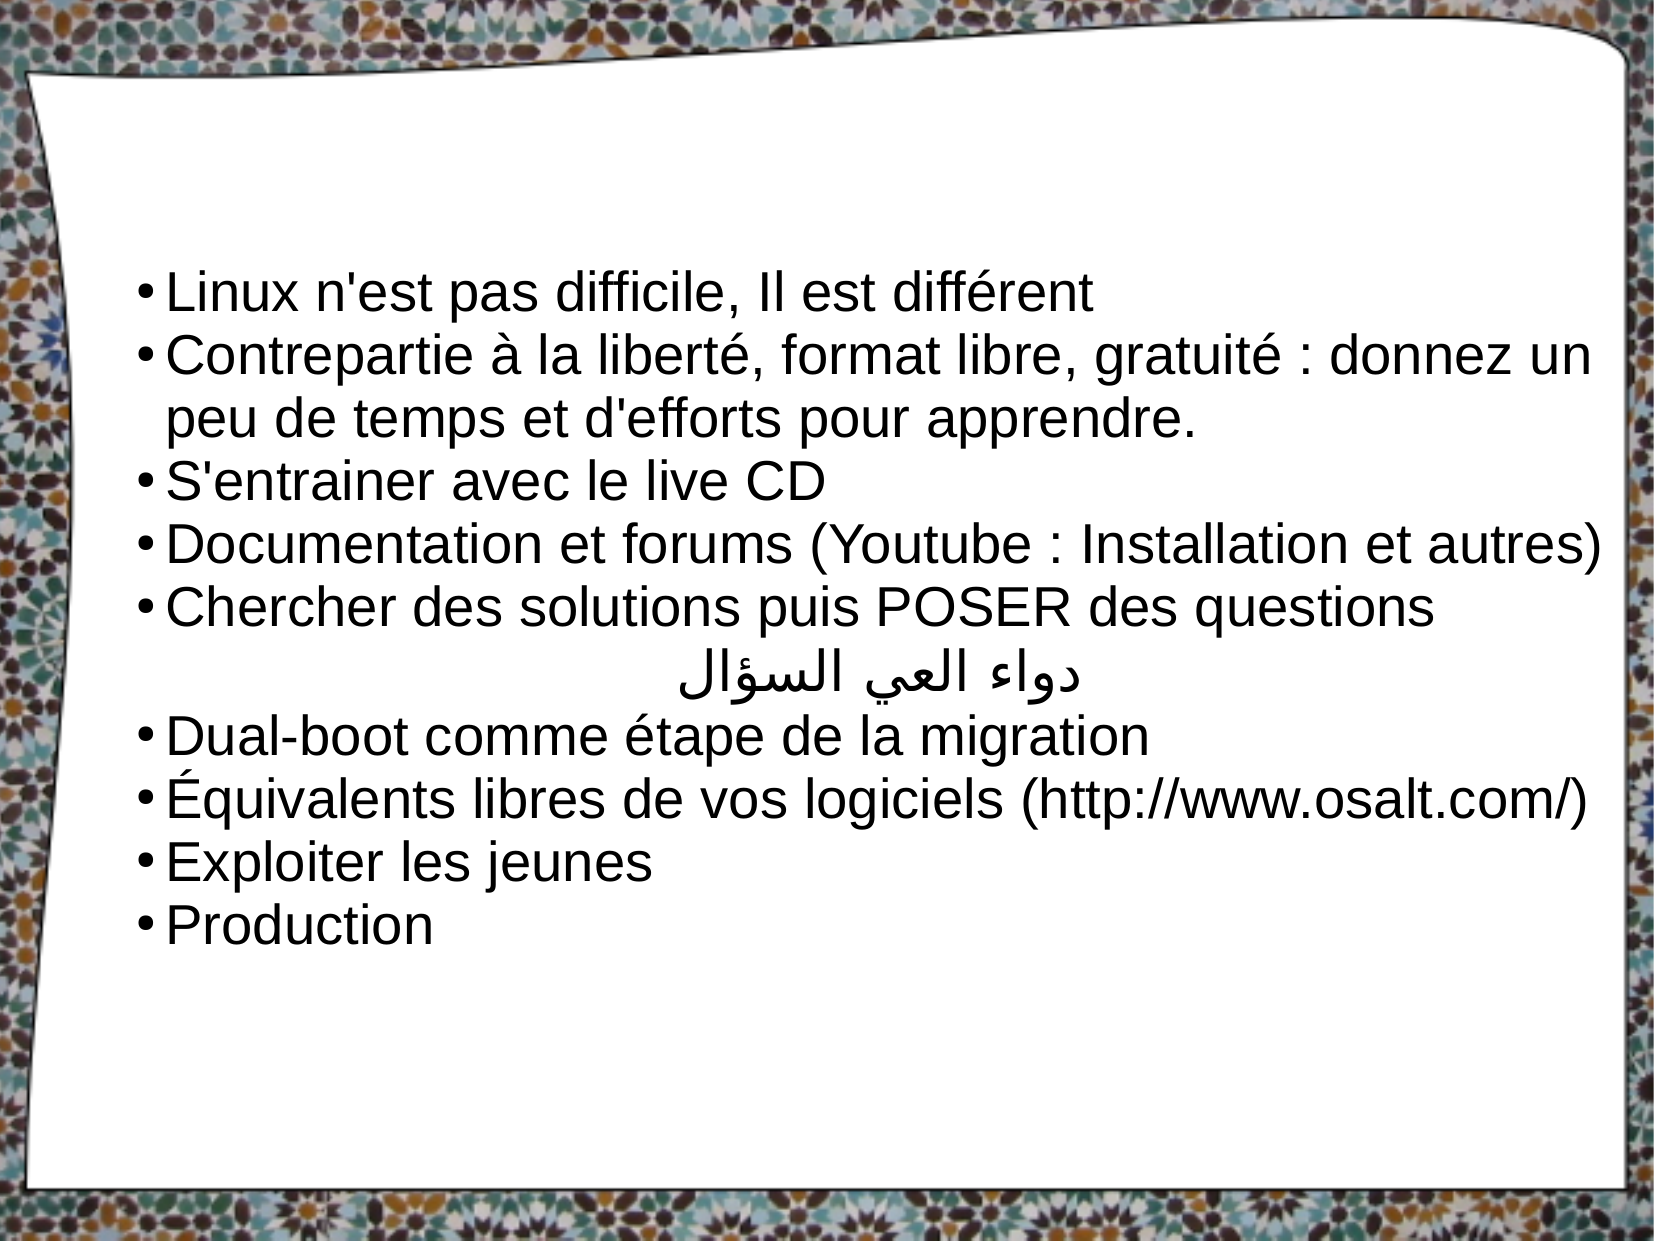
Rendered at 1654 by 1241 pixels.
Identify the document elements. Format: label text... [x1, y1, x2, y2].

subtitle Linux n'est pas difficile, Il est différent Contrepartie à la liberté, format libre, gratuité : donnez un peu de temps et d'efforts pour apprendre. S'entrainer avec le live CD Documentation et forums (Youtube : Installation et autres) Chercher des solutions puis POSER des questions دواء العي السؤال Dual-boot comme étape de la migration Équivalents libres de vos logiciels (http://www.osalt.com/) Exploiter les jeunes Production [135, 206, 1625, 1011]
picture [0, 0, 1654, 1241]
